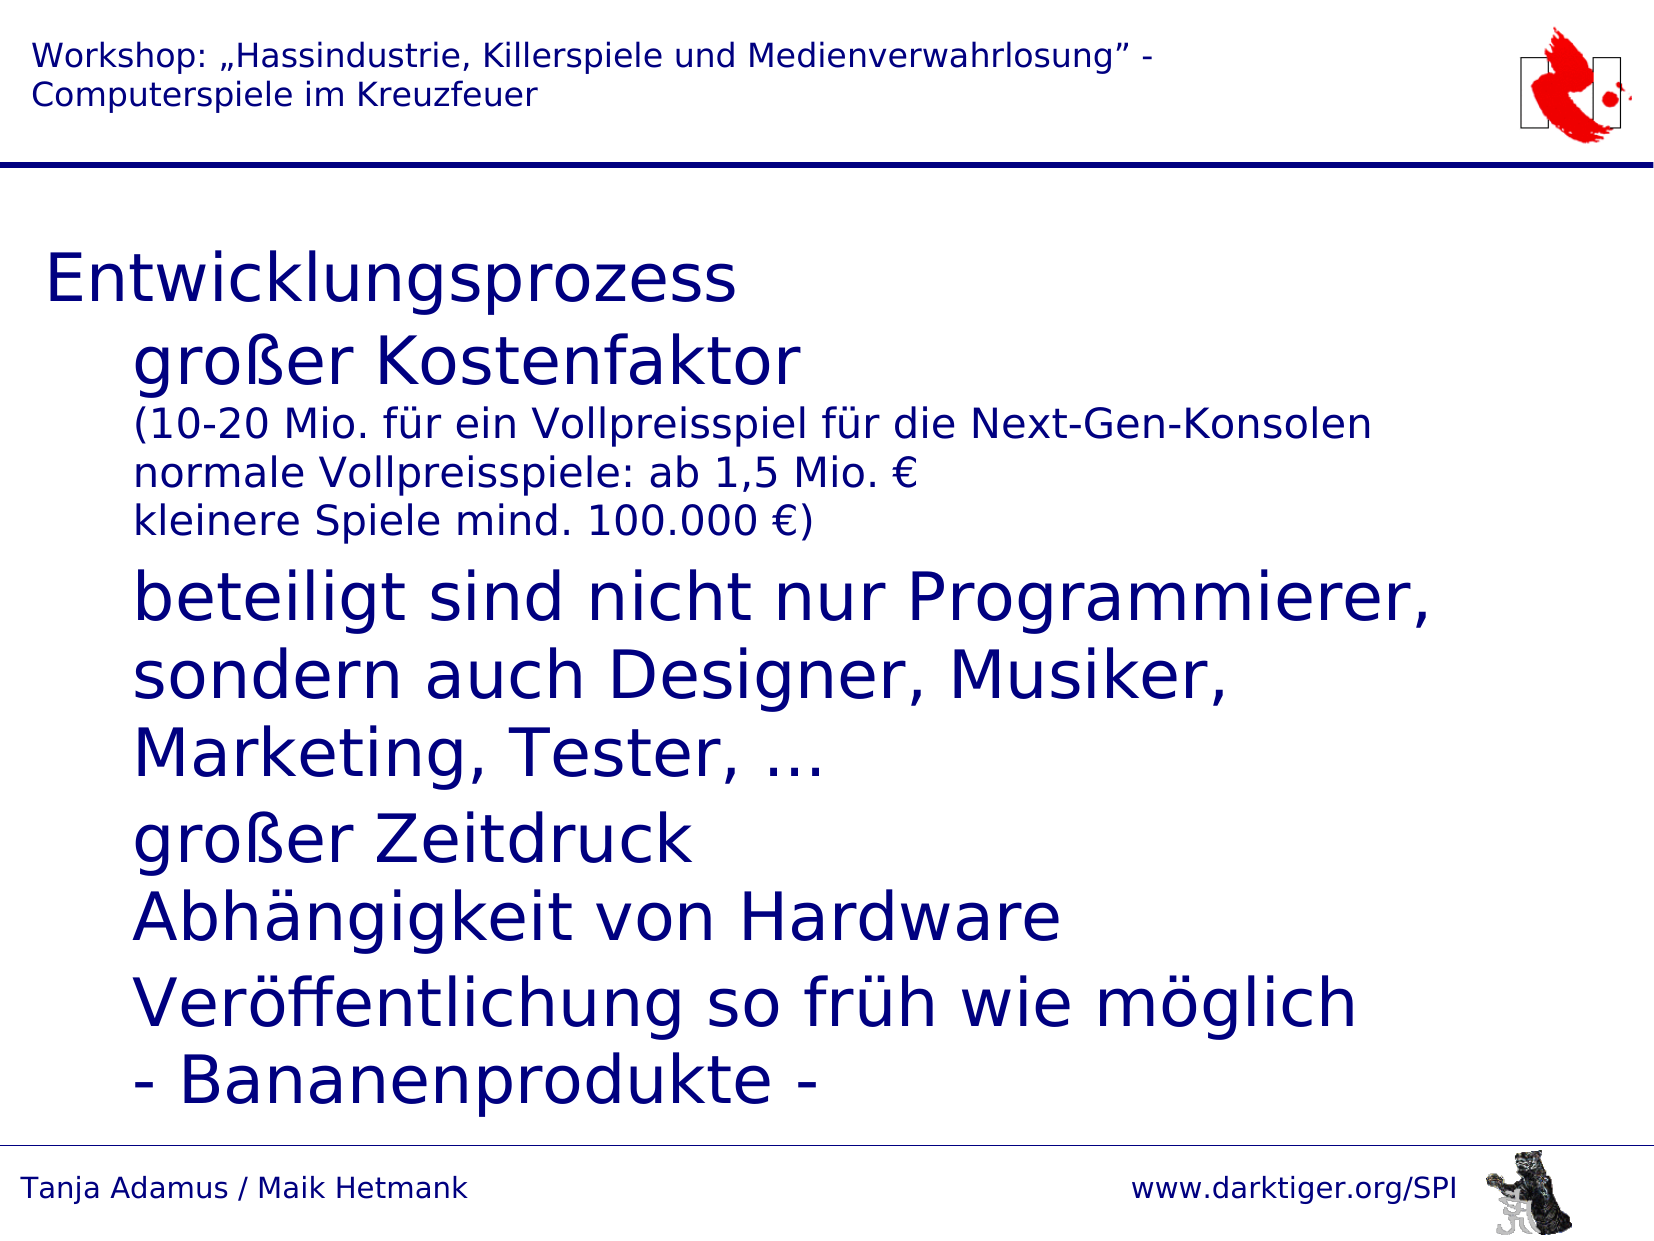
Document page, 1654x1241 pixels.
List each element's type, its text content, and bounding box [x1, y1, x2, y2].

text_box großer Zeitdruck Abhängigkeit von Hardware [118, 793, 1595, 956]
text_box Workshop: „Hassindustrie, Killerspiele und Medienverwahrlosung” - Computerspiele im Kreuzfeuer [16, 29, 1418, 178]
text_box Veröffentlichung so früh wie möglich - Bananenprodukte - [118, 956, 1595, 1128]
picture [1503, 16, 1632, 148]
text_box Entwicklungsprozess [29, 232, 1654, 325]
text_box großer Kostenfaktor (10-20 Mio. für ein Vollpreisspiel für die Next-Gen-Konsolen normale Vollpreisspiele: ab 1,5 Mio. € kleinere Spiele mind. 100.000 €) [118, 314, 1595, 551]
picture [1486, 1150, 1572, 1235]
text_box beteiligt sind nicht nur Programmierer, sondern auch Designer, Musiker, Marketing, Tester, ... [118, 551, 1595, 793]
